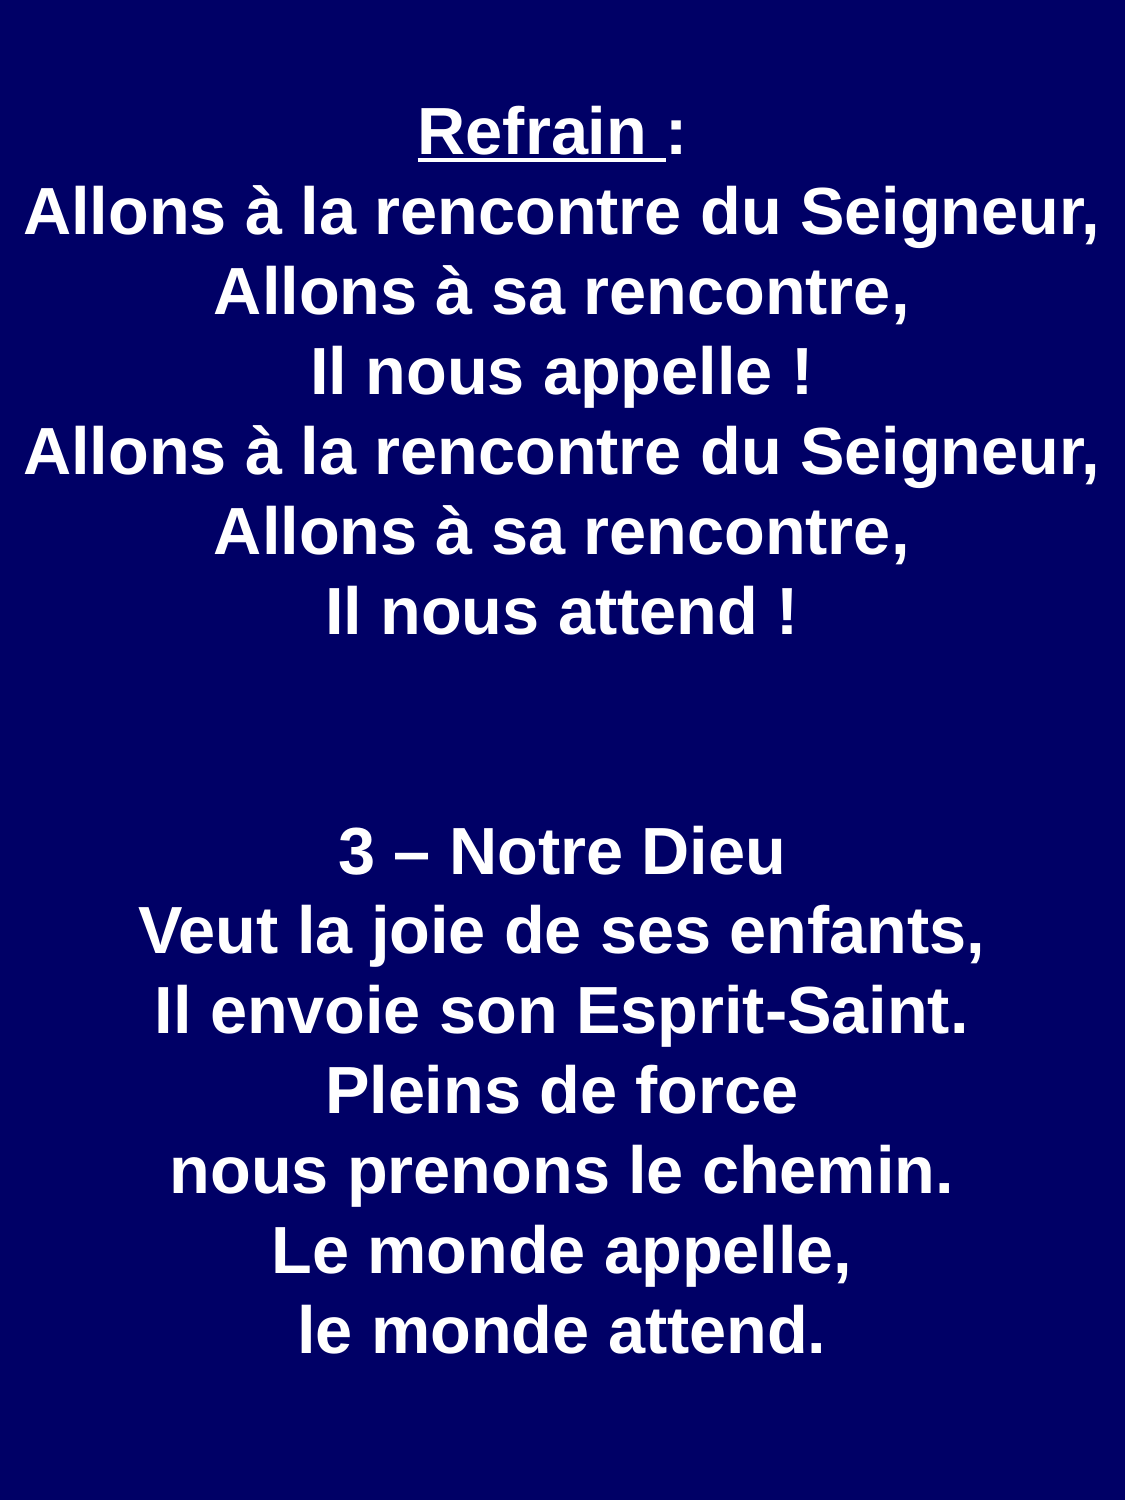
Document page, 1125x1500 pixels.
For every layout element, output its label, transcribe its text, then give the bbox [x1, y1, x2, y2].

text_box Refrain : Allons à la rencontre du Seigneur, Allons à sa rencontre, Il nous appelle ! Allons à la rencontre du Seigneur, Allons à sa rencontre, Il nous attend ! 3 – Notre Dieu Veut la joie de ses enfants, Il envoie son Esprit-Saint. Pleins de force nous prenons le chemin. Le monde appelle, le monde attend. [0, 35, 1125, 1500]
